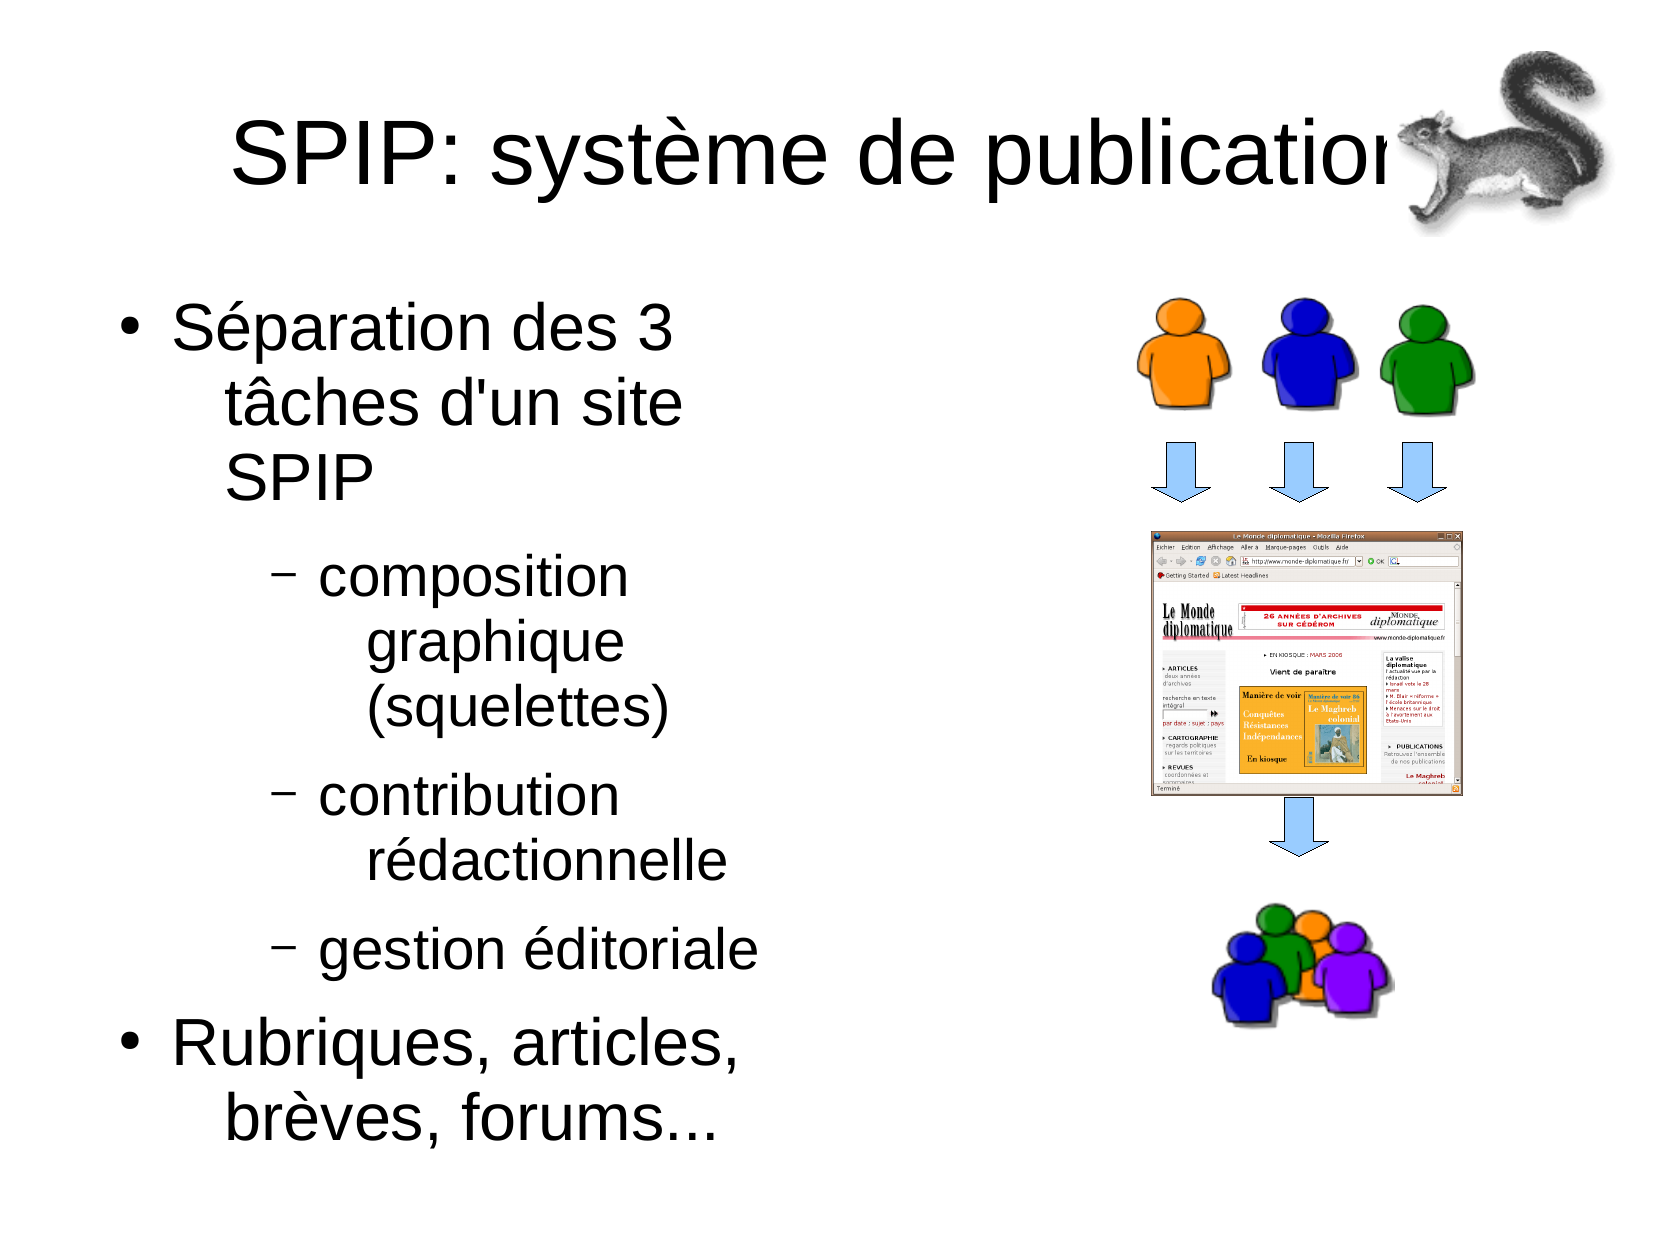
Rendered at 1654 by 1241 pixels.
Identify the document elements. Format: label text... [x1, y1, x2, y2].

picture [1210, 878, 1395, 1063]
picture [1151, 531, 1463, 796]
picture [1387, 51, 1623, 237]
list Séparation des 3 tâches d'un site SPIP composition graphique (squelettes) contribution rédactionnelle gestion éditoriale Rubriques, articles, brèves, forums... [82, 290, 809, 1109]
text_box [1387, 442, 1447, 503]
text_box [1269, 797, 1329, 857]
text_box [1151, 442, 1211, 503]
title SPIP: système de publication [82, 49, 1571, 257]
picture [1115, 288, 1484, 421]
text_box [1269, 442, 1329, 503]
